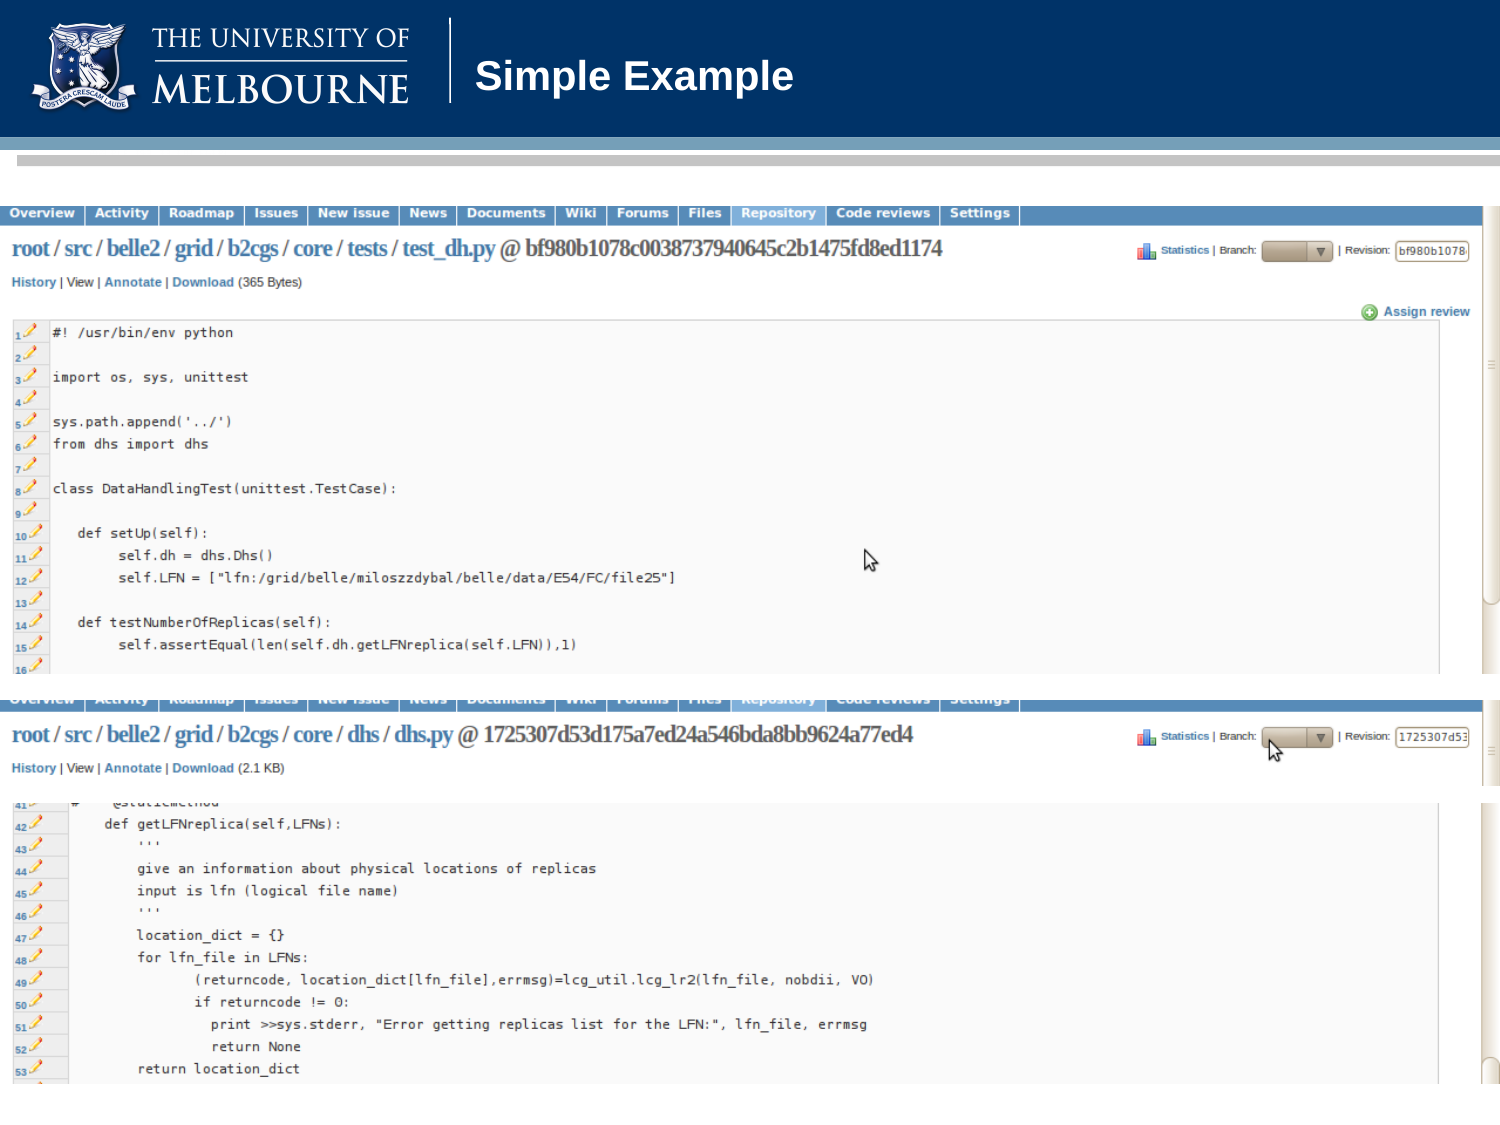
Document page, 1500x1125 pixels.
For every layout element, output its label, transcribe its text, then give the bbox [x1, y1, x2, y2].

picture [0, 700, 1500, 786]
picture [0, 206, 1500, 674]
title Simple Example [474, 19, 1450, 133]
picture [0, 803, 1500, 1084]
picture [87, 150, 229, 155]
picture [24, 17, 413, 119]
